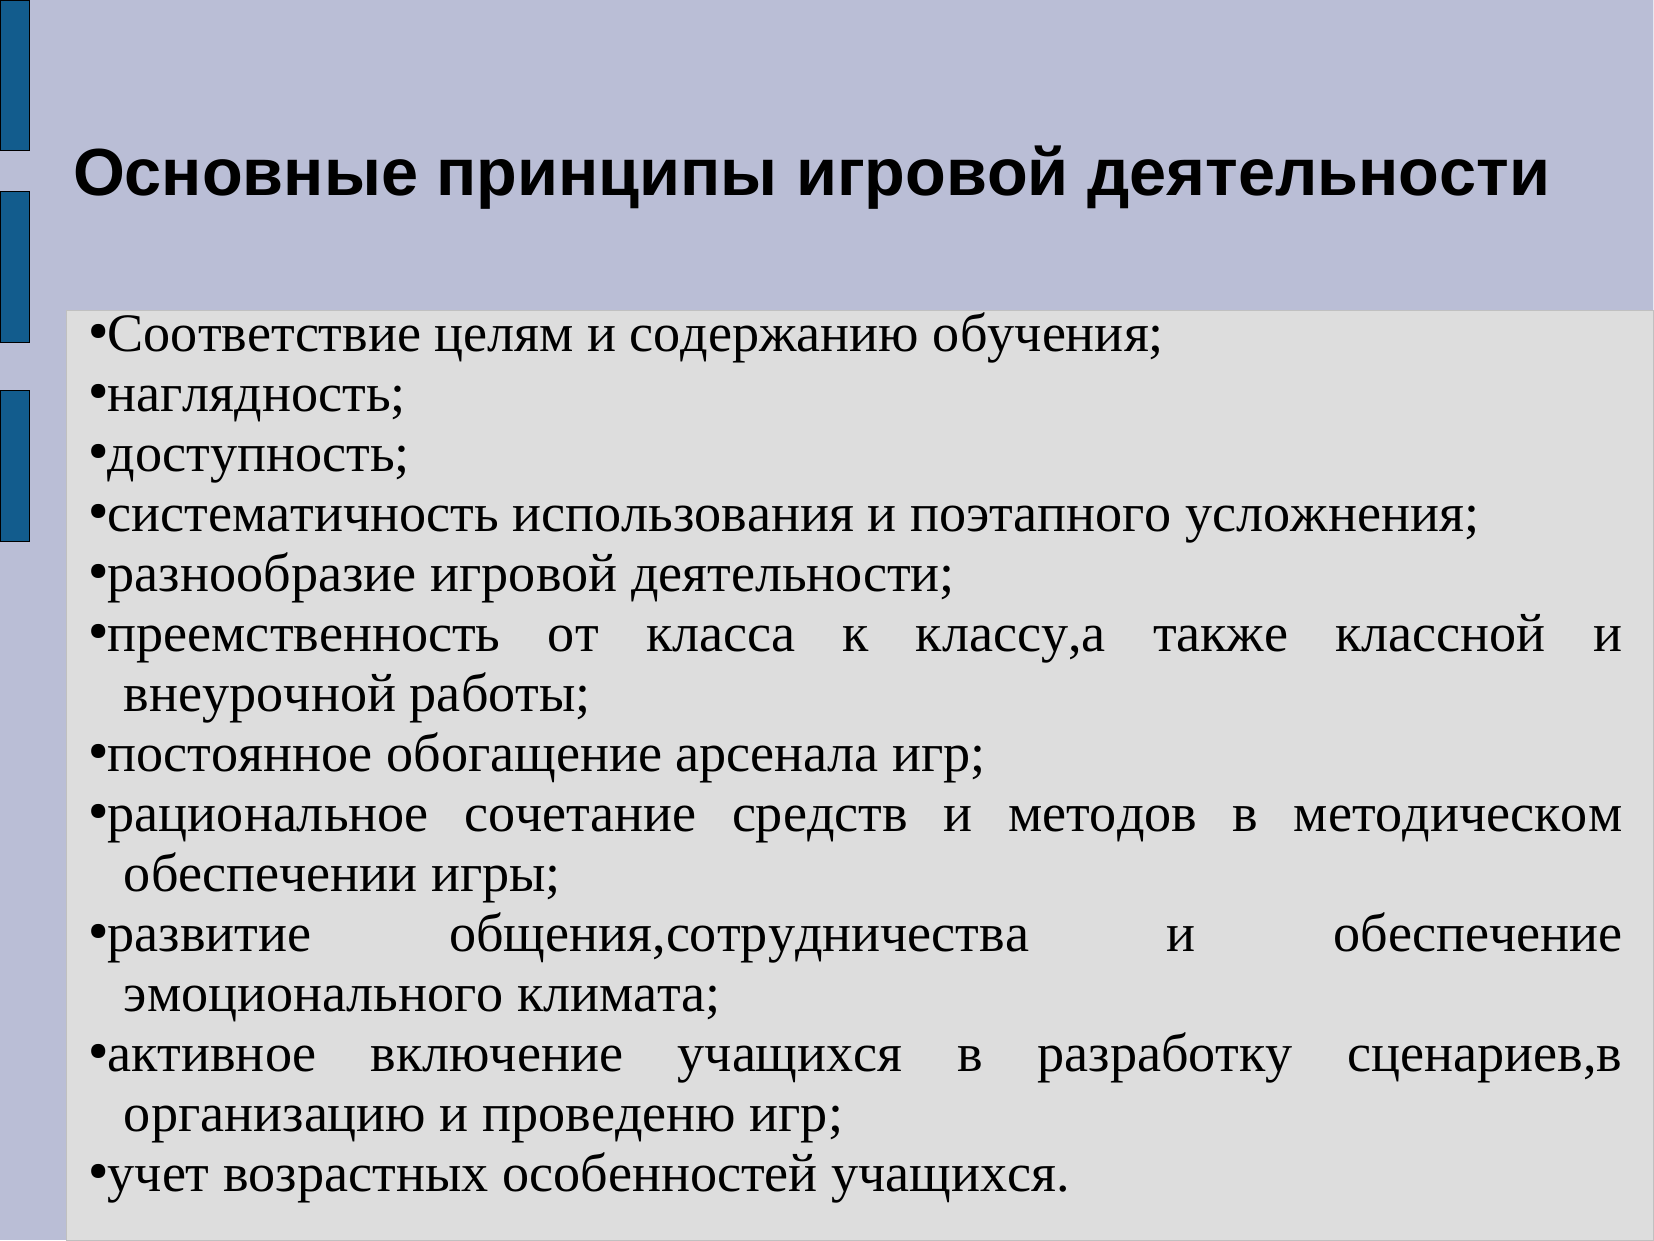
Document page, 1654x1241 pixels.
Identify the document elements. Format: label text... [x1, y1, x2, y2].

subtitle Соответствие целям и содержанию обучения; наглядность; доступность; систематичность использования и поэтапного усложнения; разнообразие игровой деятельности; преемственность от класса к классу,а также классной и внеурочной работы; постоянное обогащение арсенала игр; рациональное сочетание средств и методов в методическом обеспечении игры; развитие общения,сотрудничества и обеспечение эмоционального климата; активное включение учащихся в разработку сценариев,в организацию и проведеню игр; учет возрастных особенностей учащихся. [88, 236, 1625, 1241]
title Основные принципы игровой деятельности [0, 0, 1625, 346]
